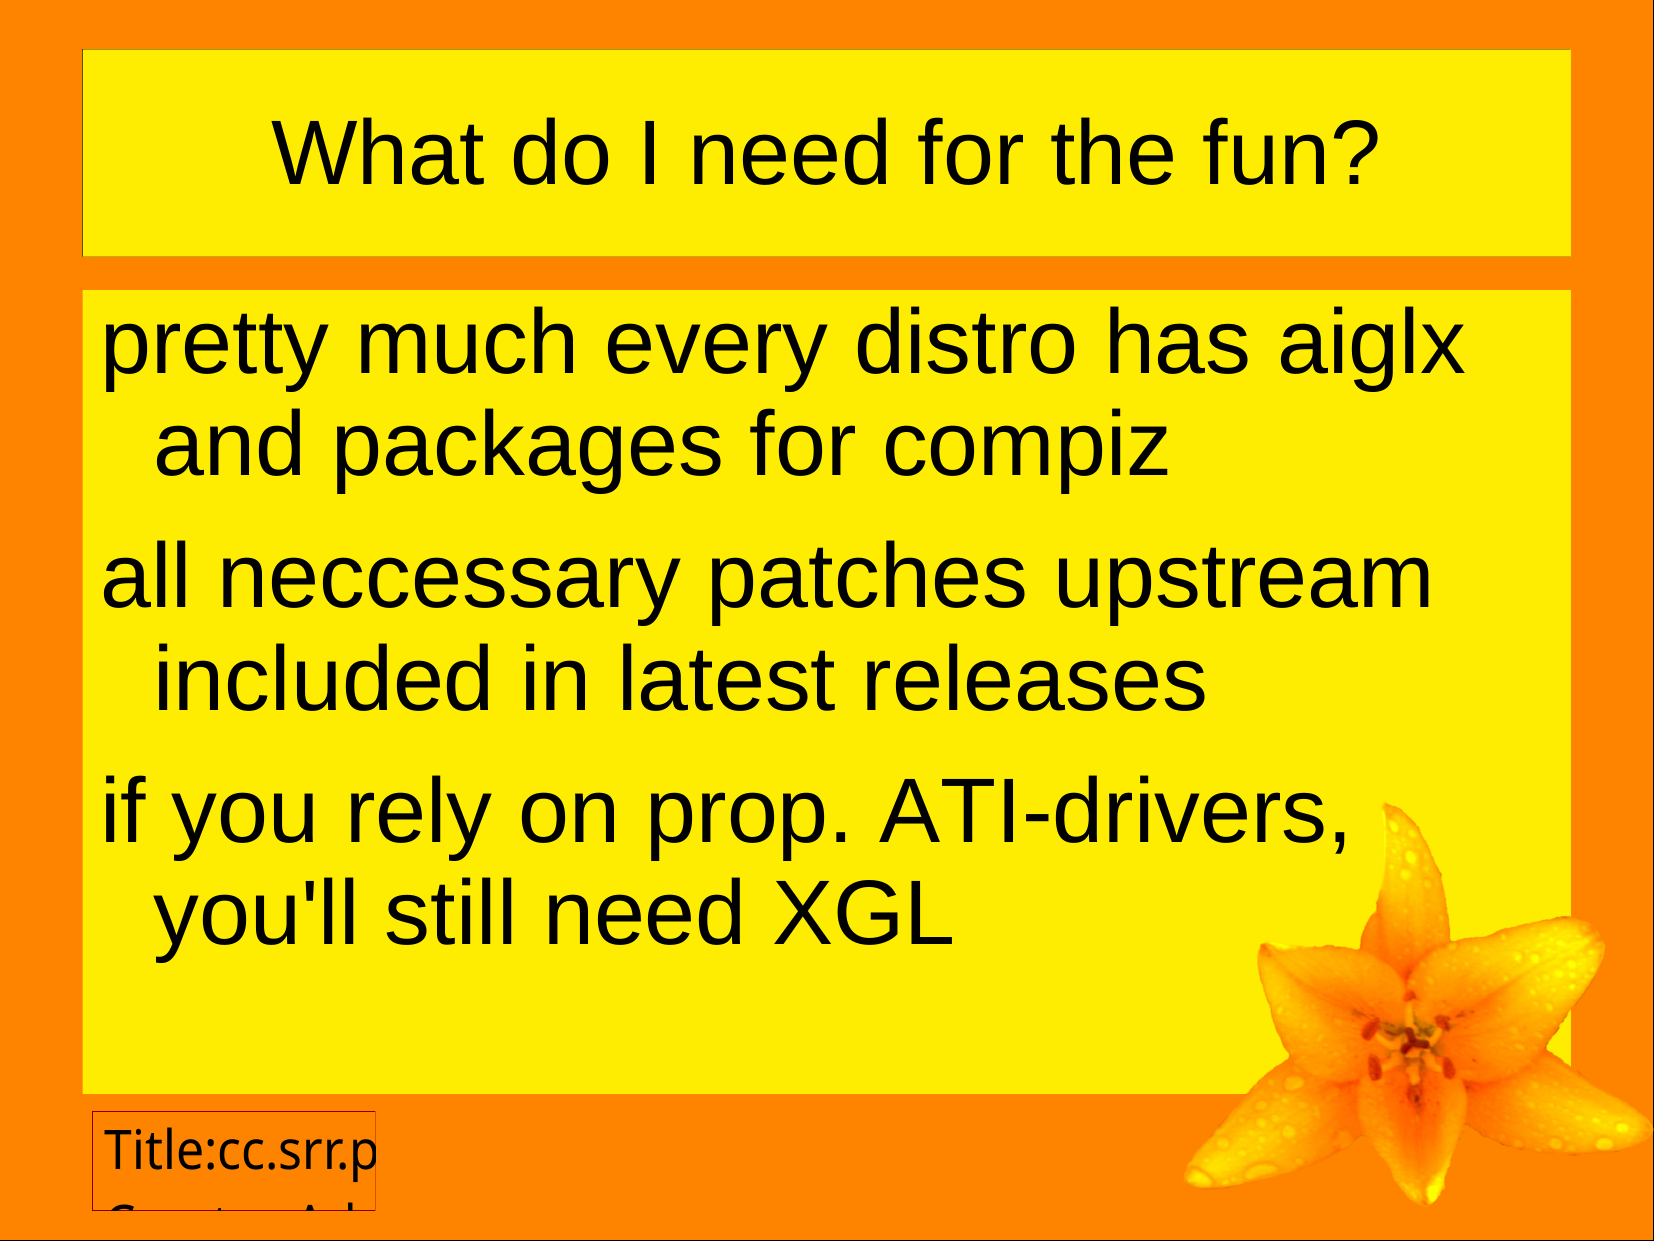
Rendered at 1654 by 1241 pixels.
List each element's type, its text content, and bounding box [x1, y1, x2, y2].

picture [1181, 767, 1654, 1241]
picture [88, 1108, 376, 1211]
text_box [0, 0, 1654, 1241]
list pretty much every distro has aiglx and packages for compiz all neccessary patches upstream included in latest releases if you rely on prop. ATI-drivers, you'll still need XGL [82, 290, 1571, 1094]
title What do I need for the fun? [82, 49, 1571, 257]
